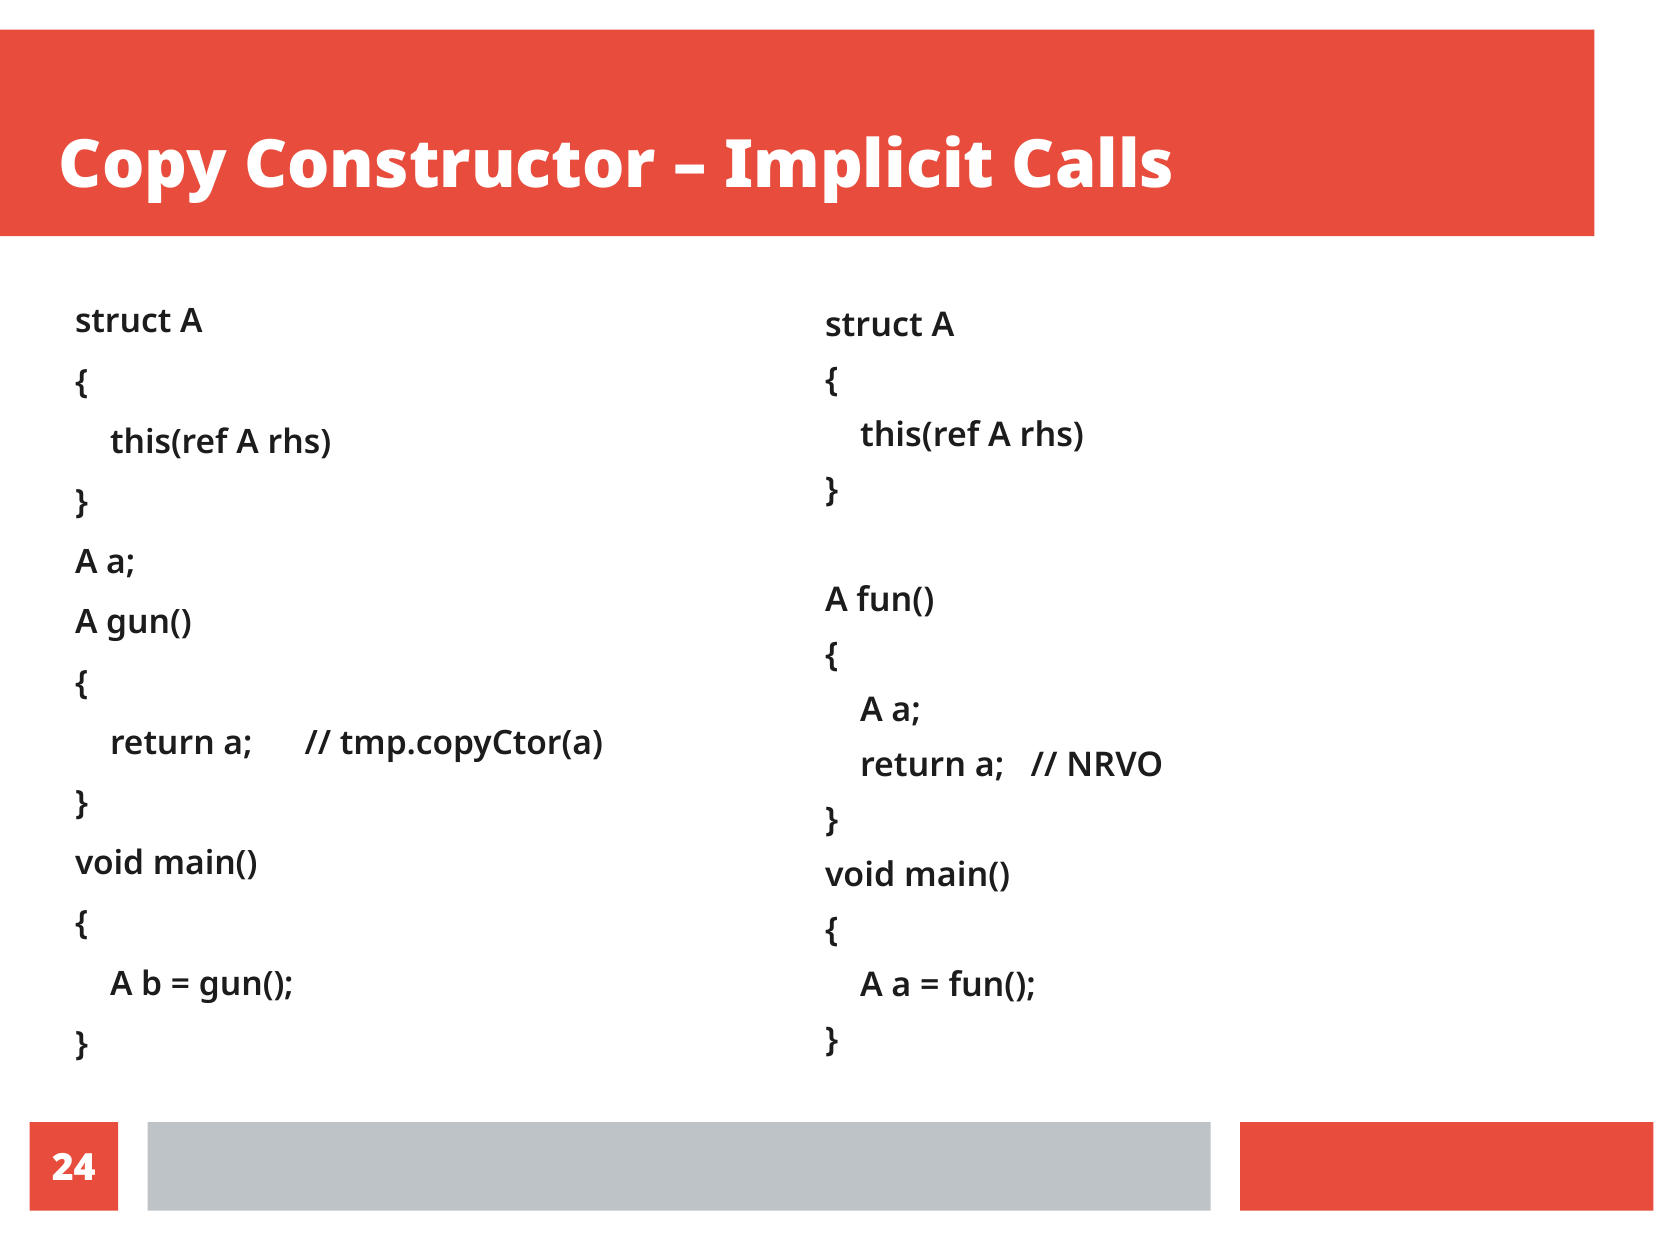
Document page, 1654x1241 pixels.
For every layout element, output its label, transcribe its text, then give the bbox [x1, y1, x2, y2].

list struct A { this(ref A rhs) } A a; A gun() { return a; // tmp.copyCtor(a) } void main() { A b = gun(); } [75, 297, 810, 1066]
list struct A { this(ref A rhs) } A fun() { A a; return a; // NRVO } void main() { A a = fun(); } [825, 300, 1560, 1068]
title Copy Constructor – Implicit Calls [59, 59, 1595, 207]
